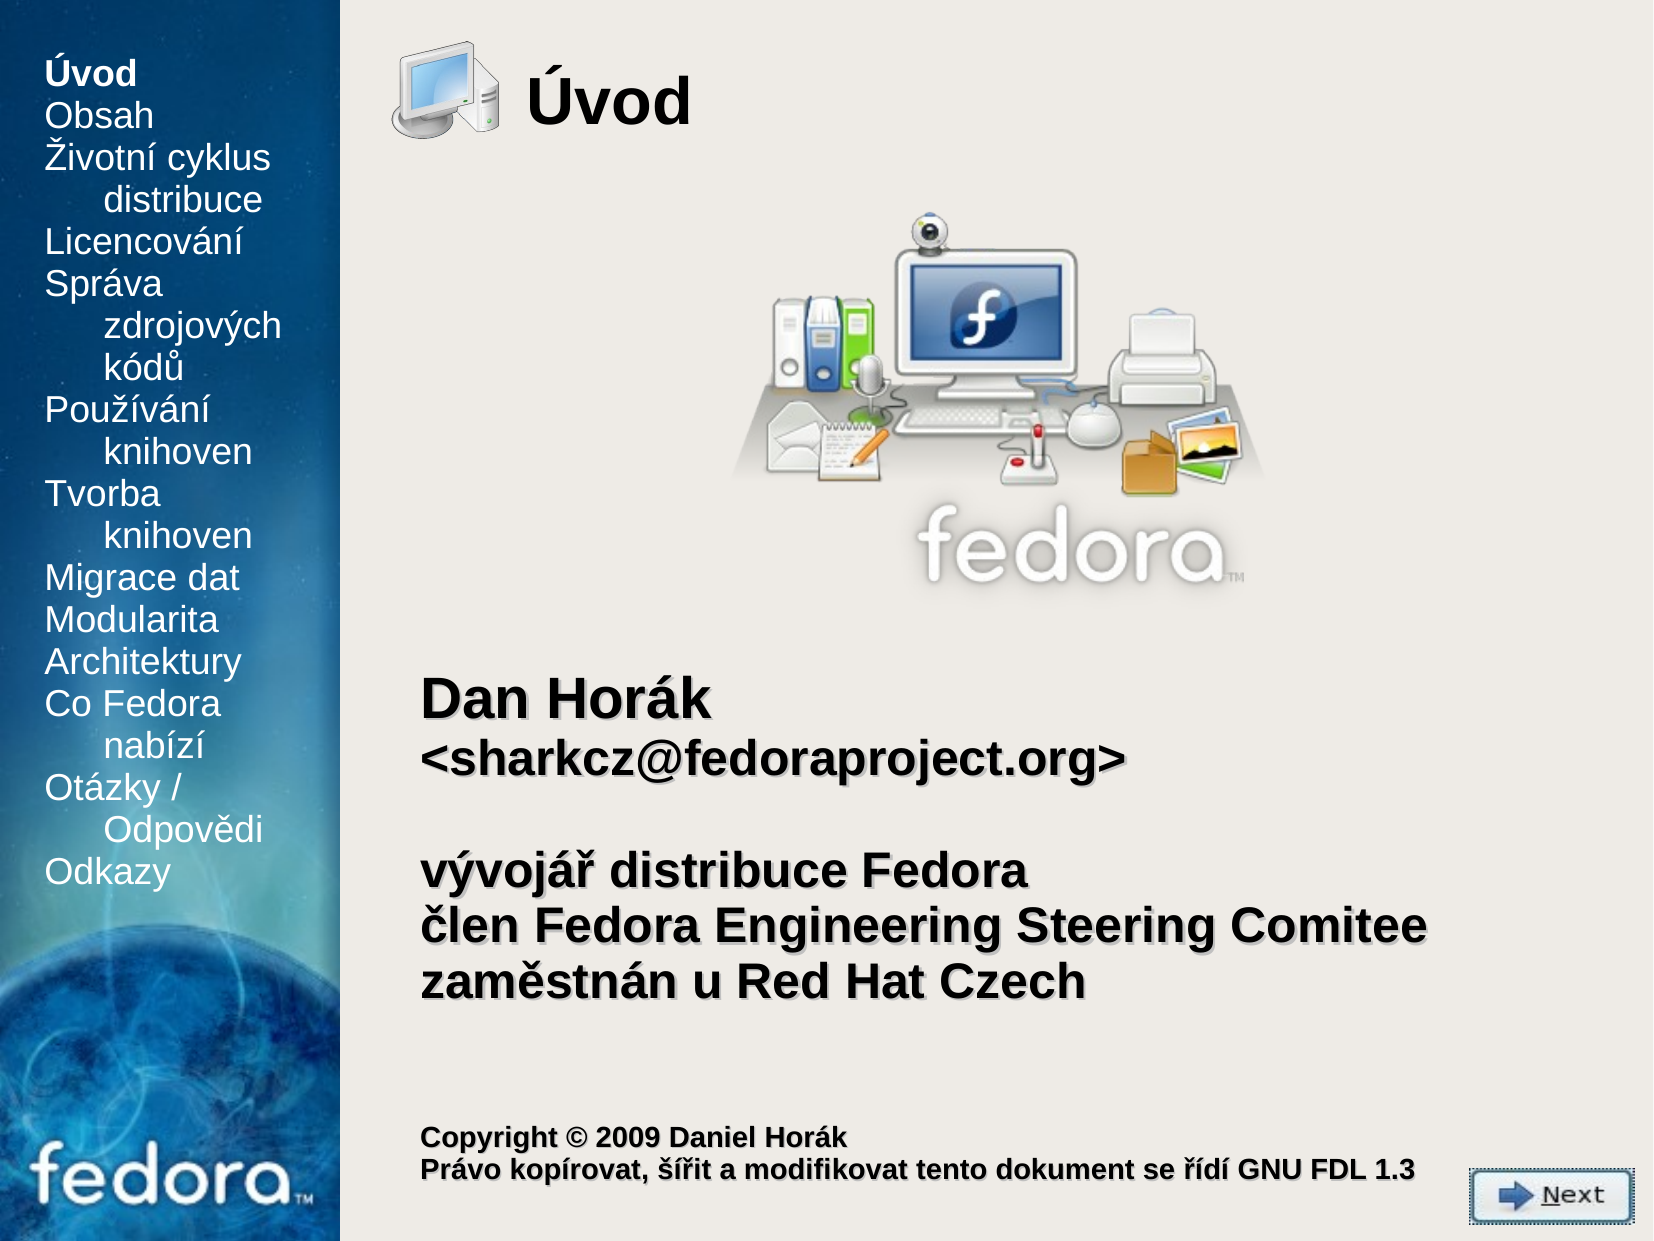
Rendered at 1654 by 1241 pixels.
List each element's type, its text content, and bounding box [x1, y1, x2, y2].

text_box Úvod [511, 56, 1316, 147]
text_box Dan Horák <sharkcz@fedoraproject.org> vývojář distribuce Fedora člen Fedora Engineering Steering Comitee zaměstnán u Red Hat Czech Copyright © 2009 Daniel Horák Právo kopírovat, šířit a modifikovat tento dokument se řídí GNU FDL 1.3 [405, 657, 1622, 1194]
text_box Úvod Obsah Životní cyklus distribuce Licencování Správa zdrojových kódů Používání knihoven Tvorba knihoven Migrace dat Modularita Architektury Co Fedora nabízí Otázky / Odpovědi Odkazy [29, 45, 327, 901]
picture [0, 0, 1654, 1241]
